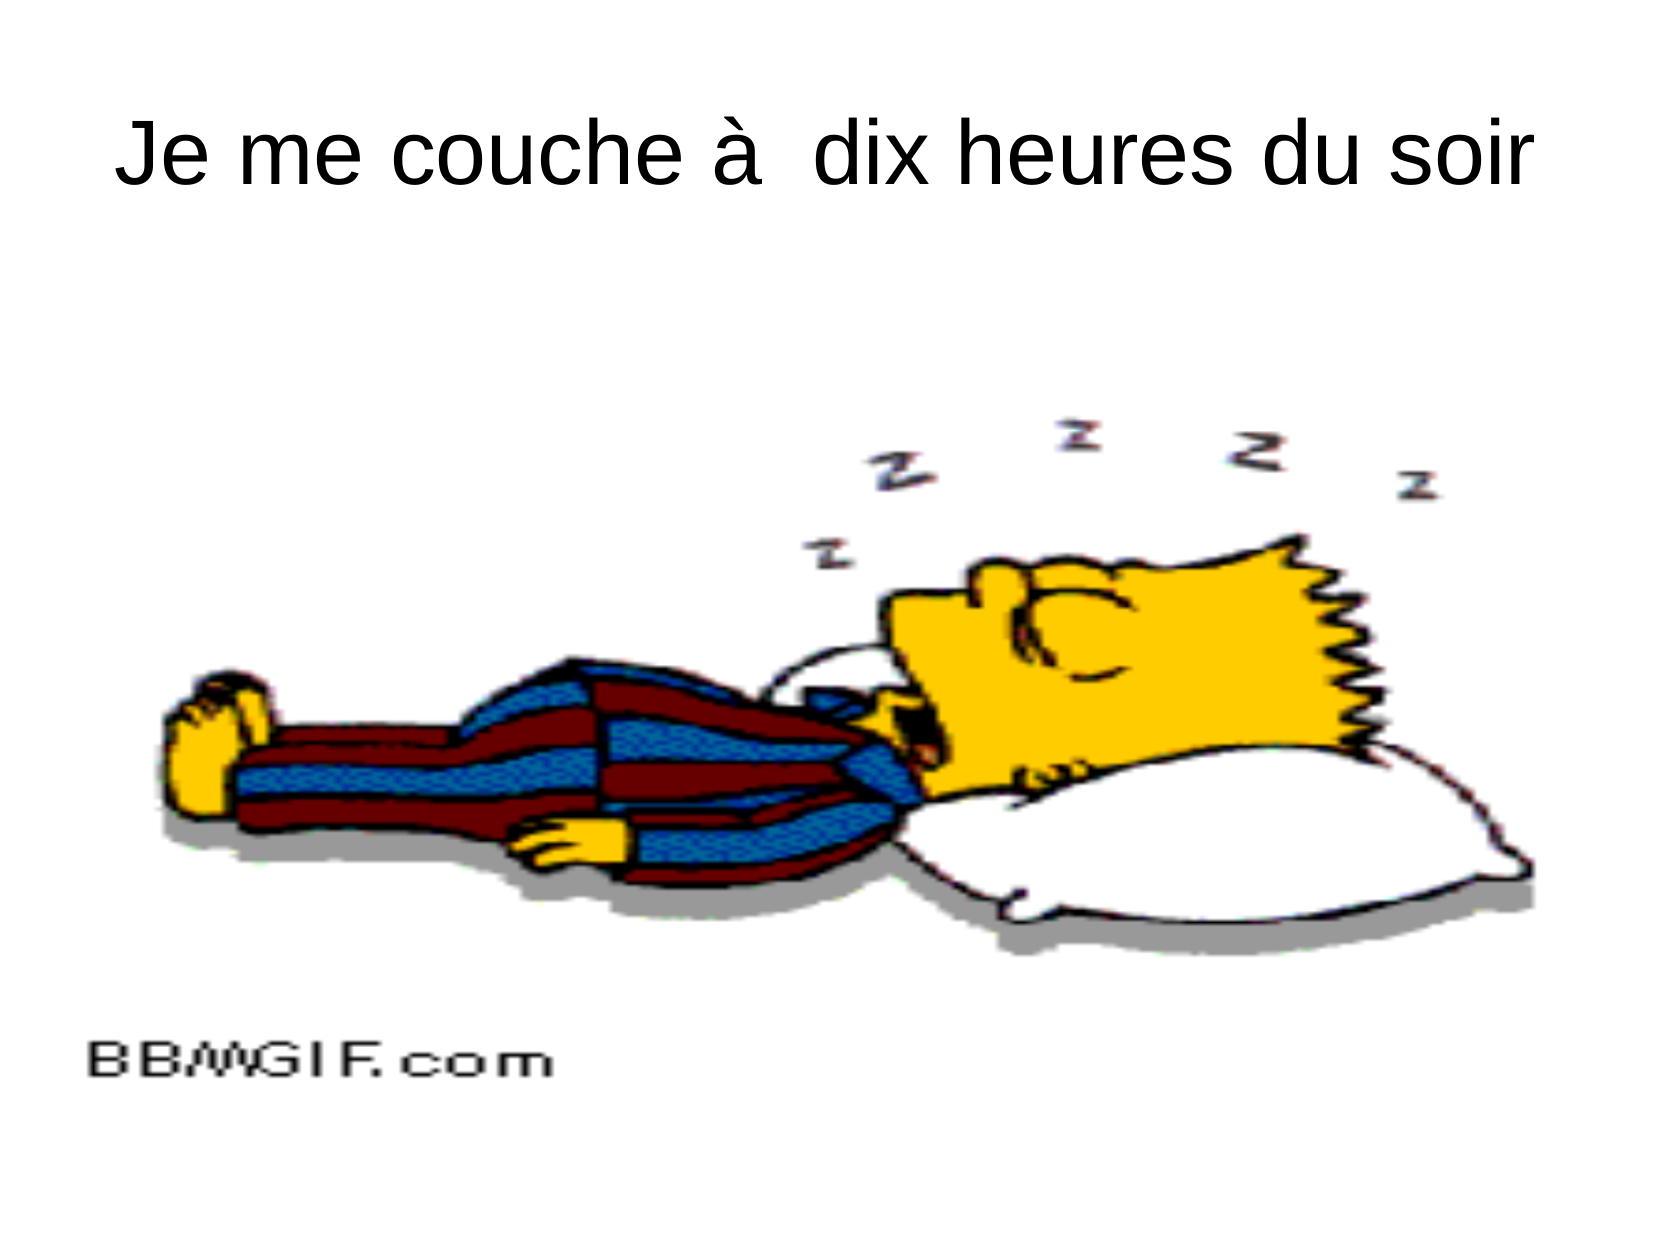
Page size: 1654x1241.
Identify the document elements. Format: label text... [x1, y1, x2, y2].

title Je me couche à dix heures du soir [82, 49, 1571, 257]
picture [80, 307, 1571, 1088]
